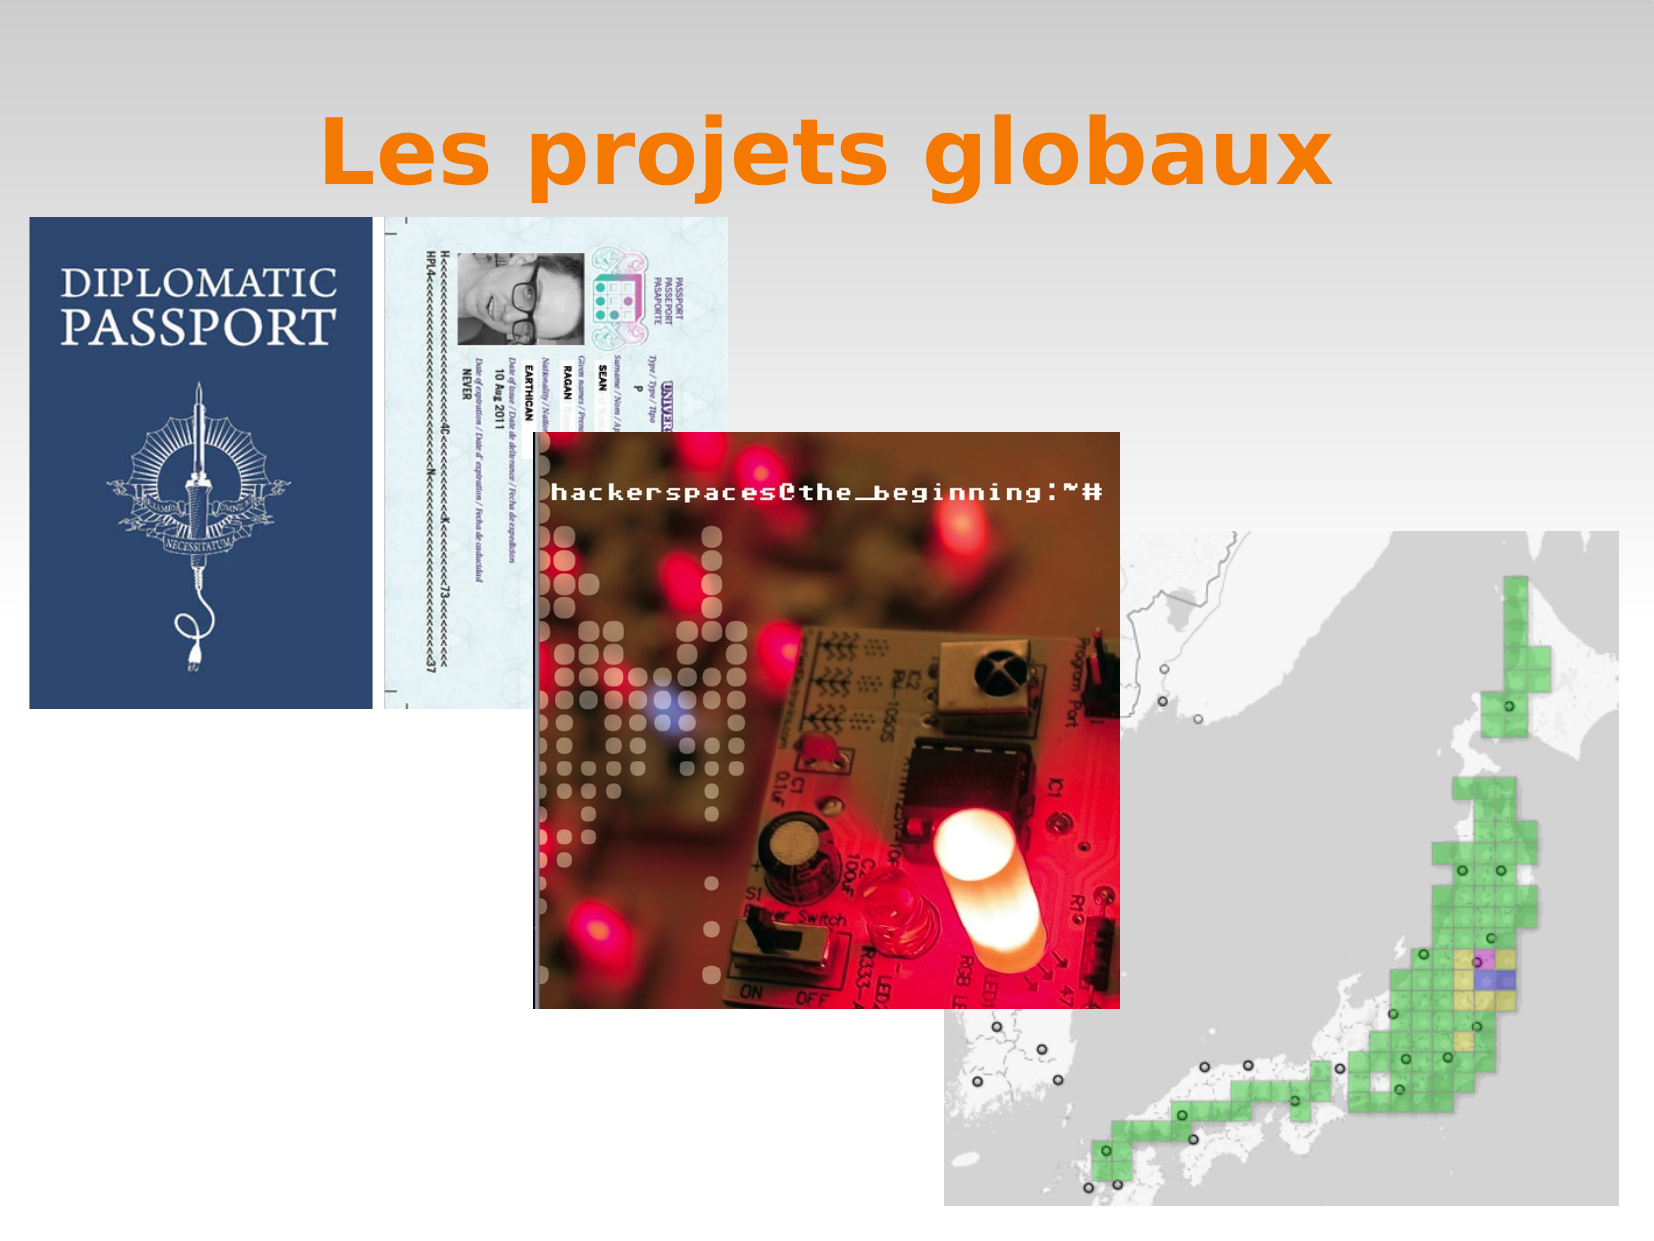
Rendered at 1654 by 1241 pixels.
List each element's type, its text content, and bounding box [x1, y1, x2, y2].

title Les projets globaux [82, 49, 1571, 257]
picture [29, 217, 1619, 1206]
